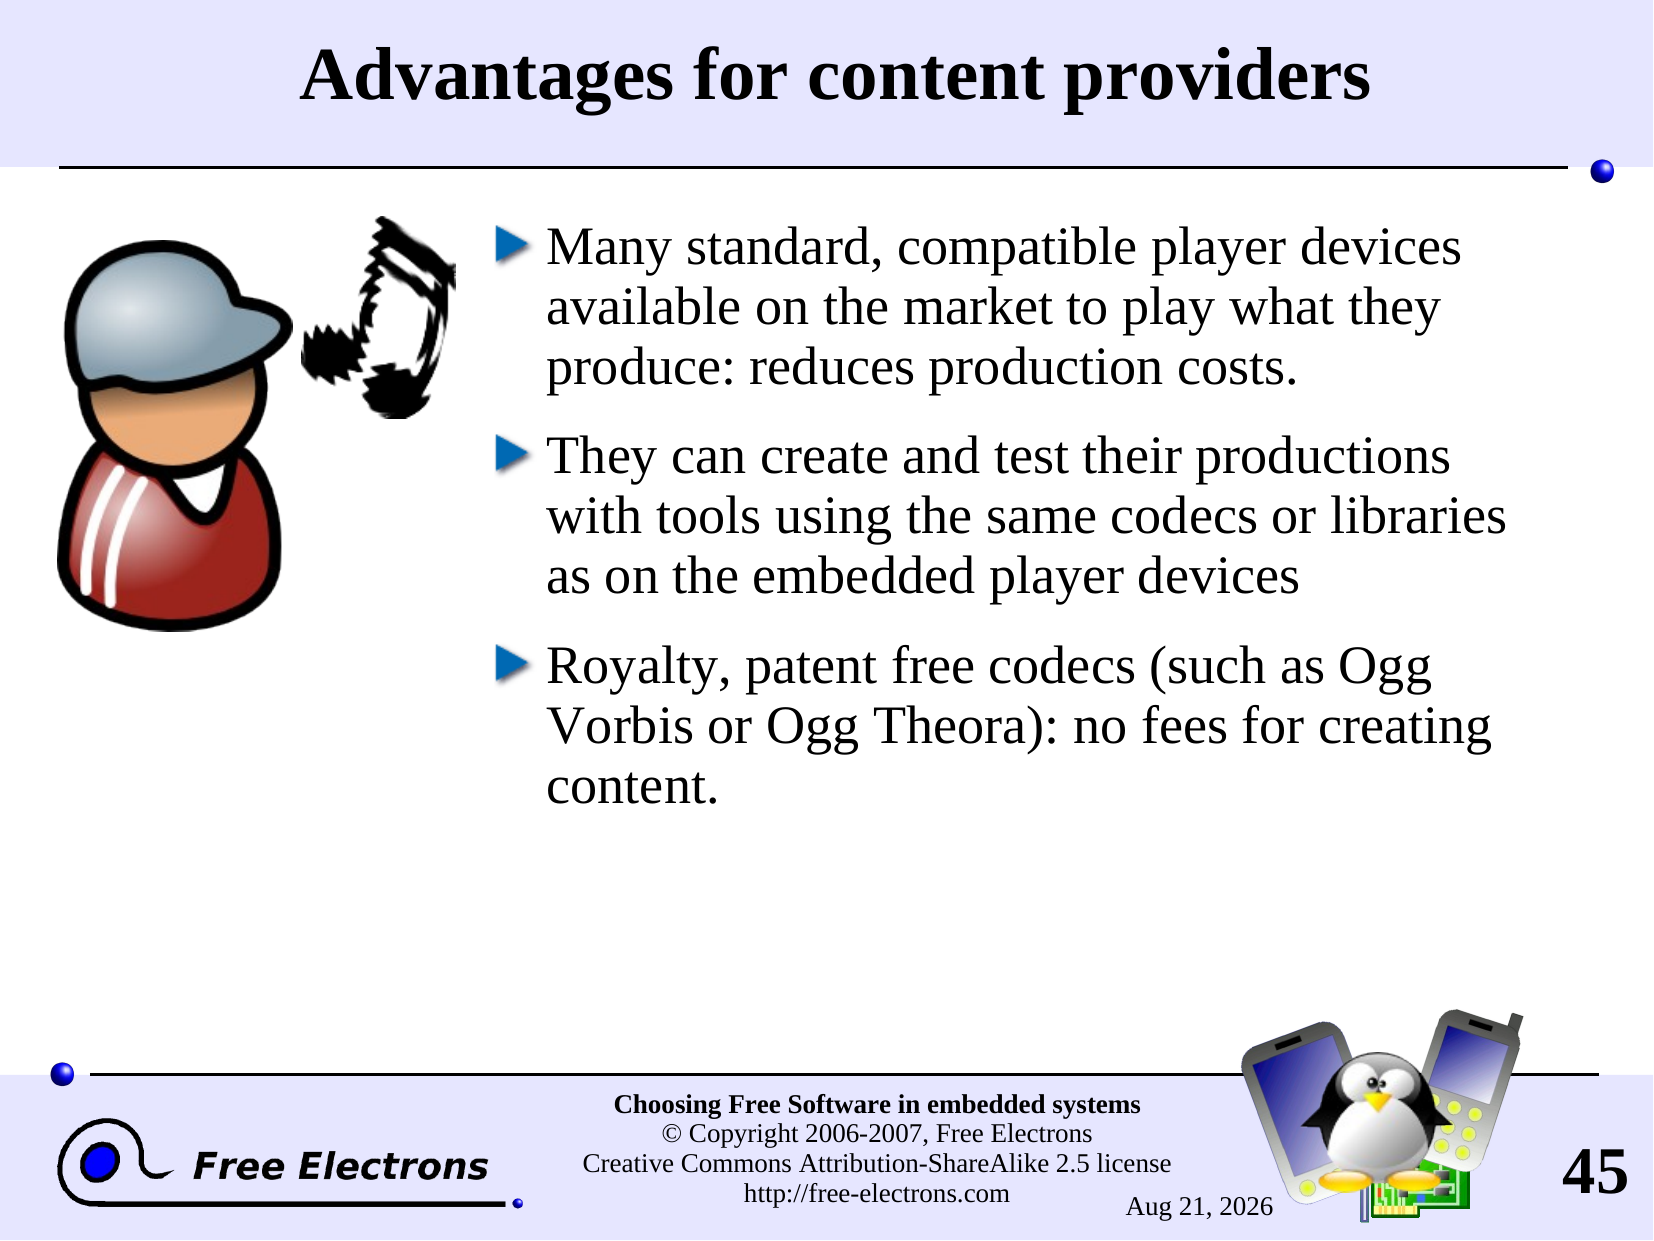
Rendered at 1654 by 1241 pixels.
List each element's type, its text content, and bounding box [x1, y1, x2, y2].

picture [301, 216, 456, 419]
list Many standard, compatible player devices available on the market to play what they produce: reduces production costs. They can create and test their productions with tools using the same codecs or libraries as on the embedded player devices Royalty, patent free codecs (such as Ogg Vorbis or Ogg Theora): no fees for creating content. [475, 216, 1518, 1066]
title Advantages for content providers [33, 25, 1604, 124]
picture [57, 240, 293, 632]
picture [50, 1107, 527, 1216]
picture [1231, 1007, 1538, 1240]
